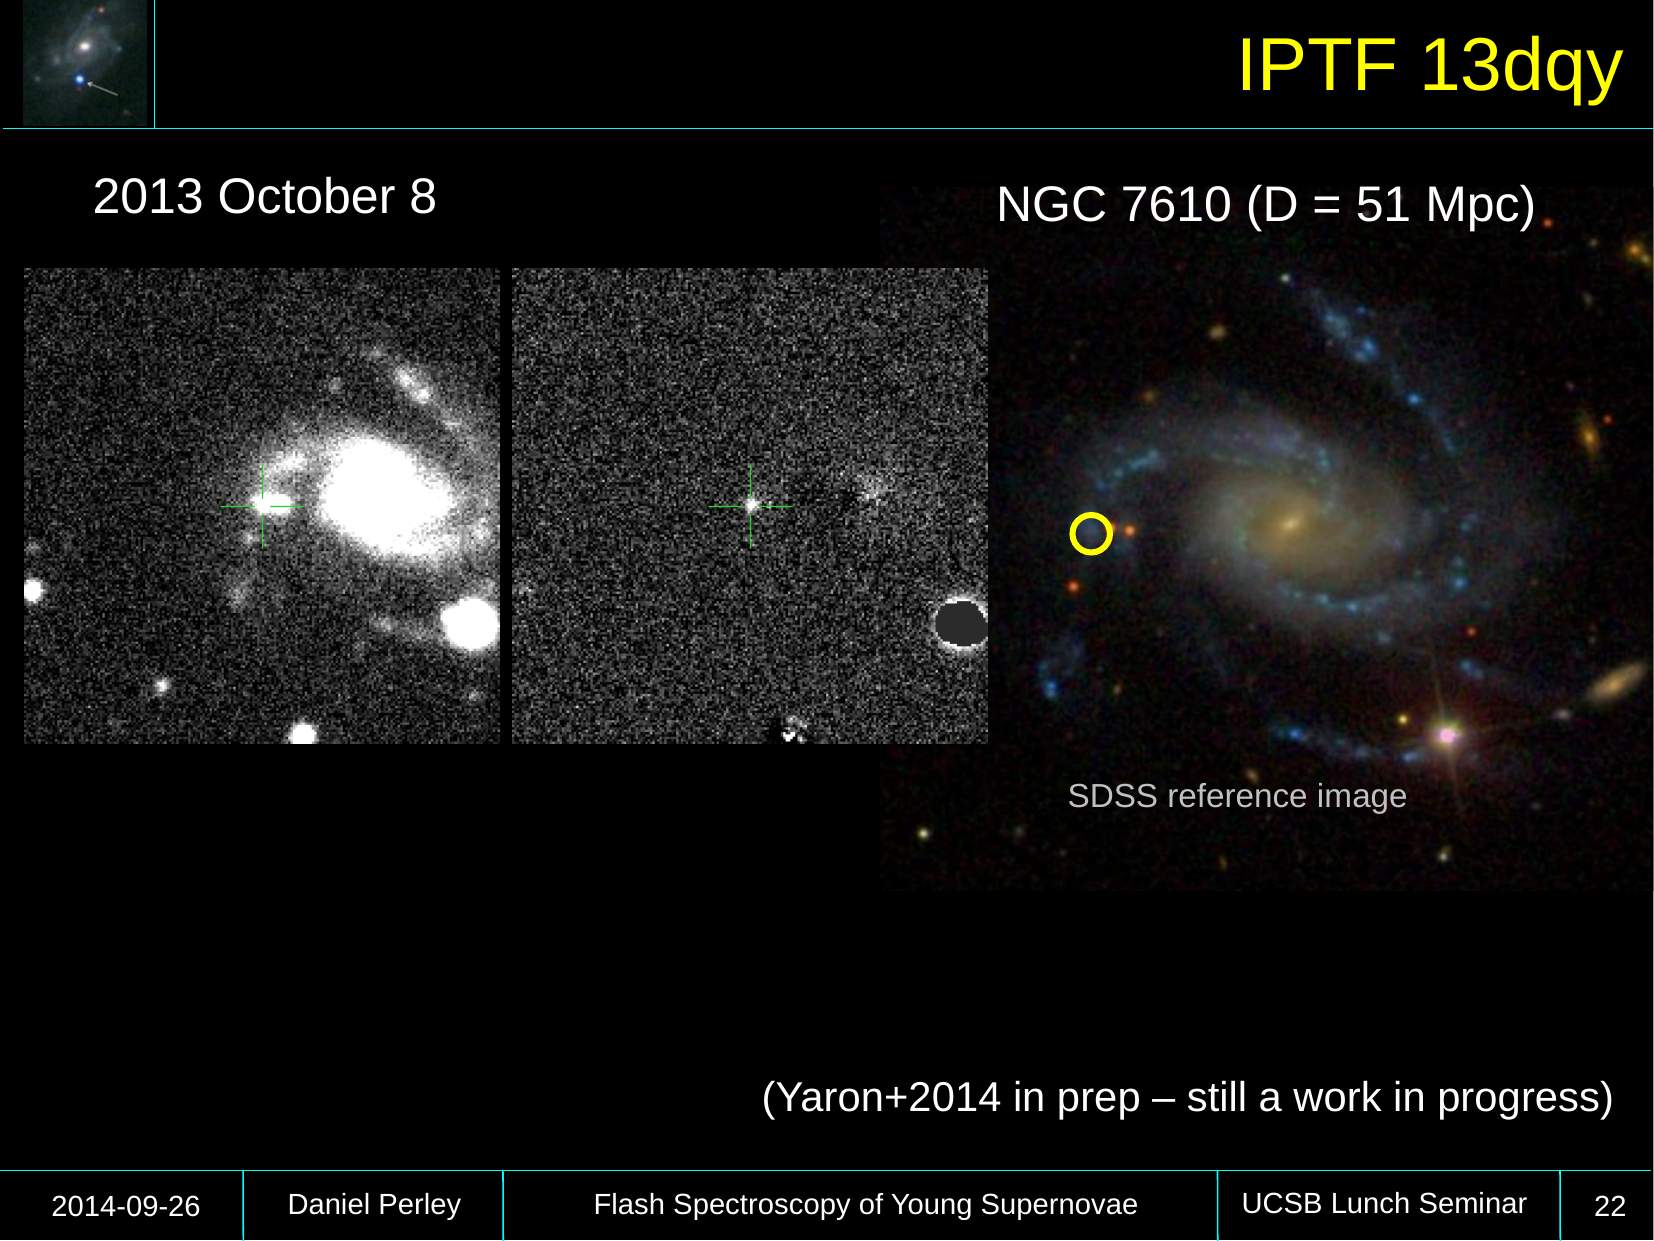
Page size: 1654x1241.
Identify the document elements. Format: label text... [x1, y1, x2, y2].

picture [23, 0, 147, 126]
picture [512, 187, 1654, 891]
text_box NGC 7610 (D = 51 Mpc) [978, 165, 1575, 242]
title IPTF 13dqy [187, 21, 1624, 108]
picture [24, 268, 500, 744]
text_box 2013 October 8 [75, 157, 863, 235]
text_box (Yaron+2014 in prep – still a work in progress) [657, 1063, 1633, 1131]
text_box SDSS reference image [1050, 767, 1501, 826]
